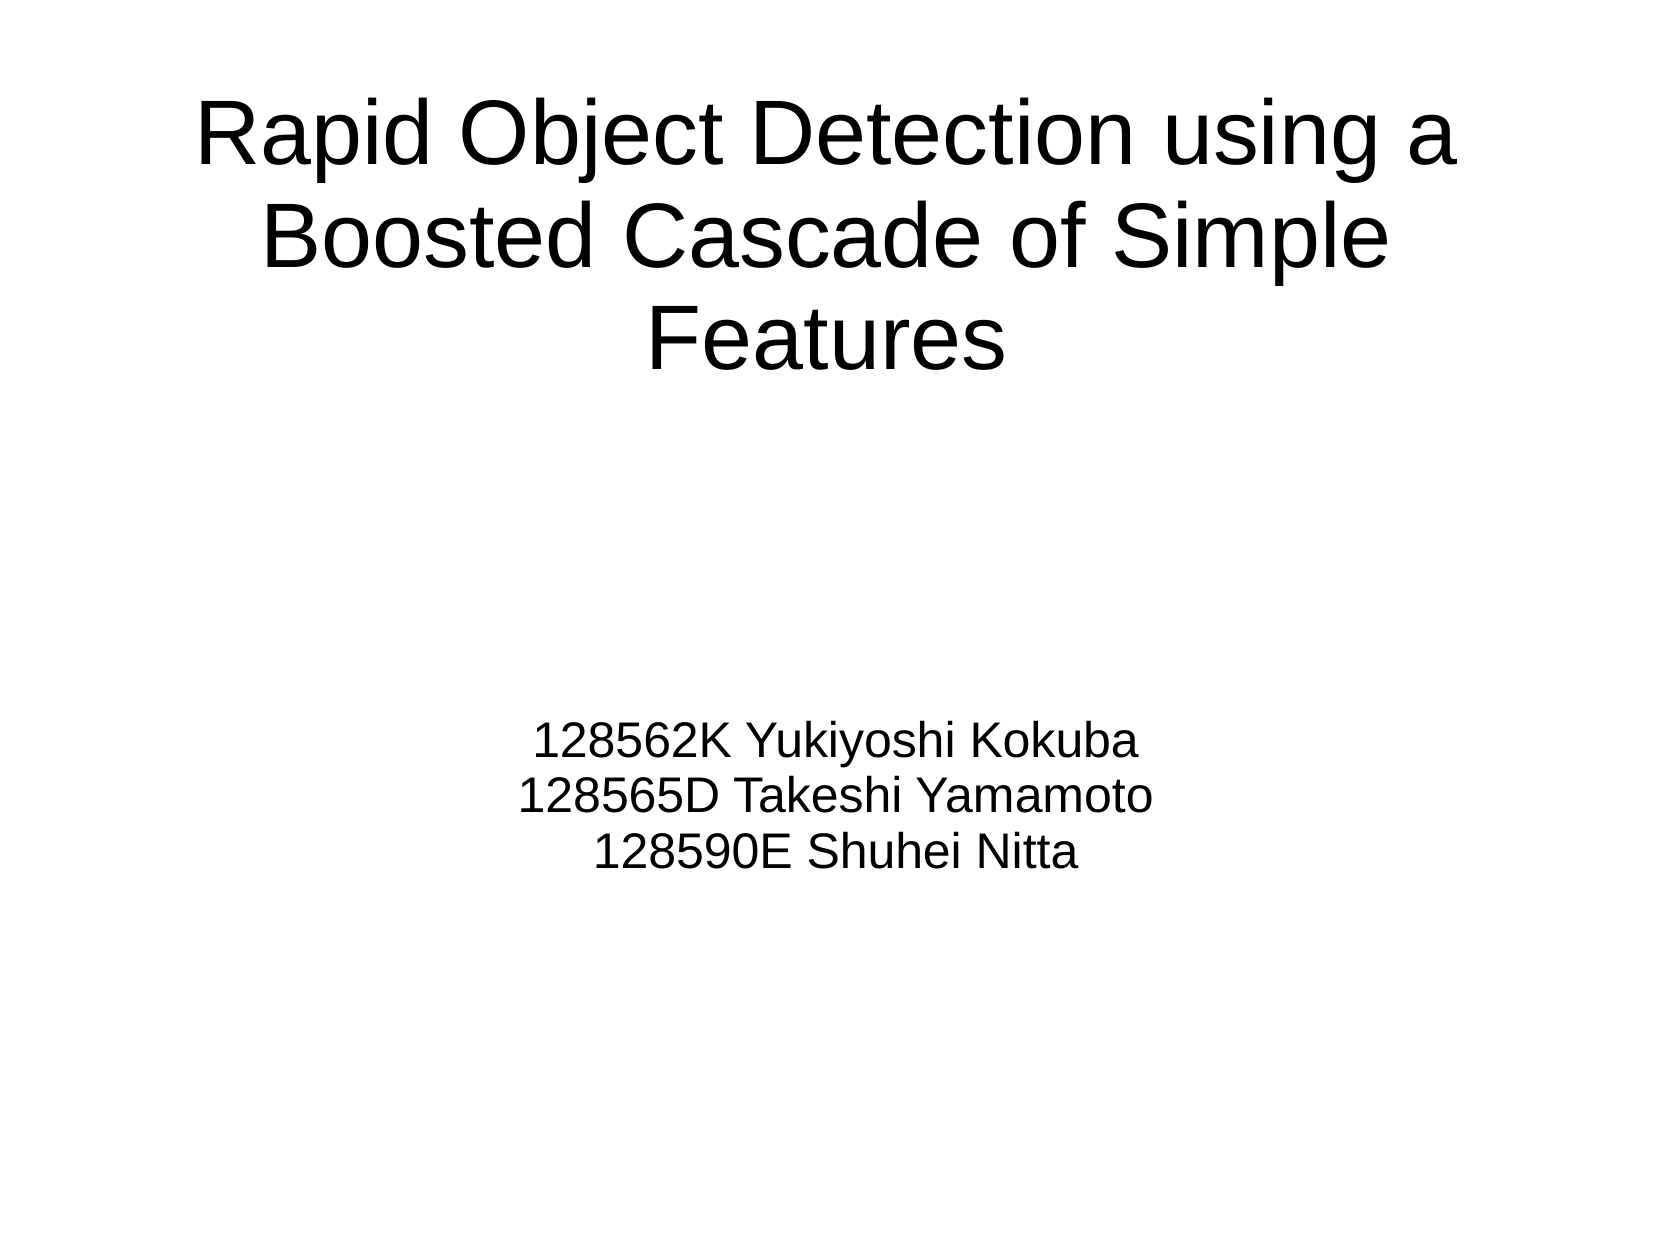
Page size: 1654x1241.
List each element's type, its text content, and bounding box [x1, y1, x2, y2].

subtitle 128562K Yukiyoshi Kokuba 128565D Takeshi Yamamoto 128590E Shuhei Nitta [82, 414, 1571, 1233]
title Rapid Object Detection using a Boosted Cascade of Simple Features [82, 81, 1571, 390]
